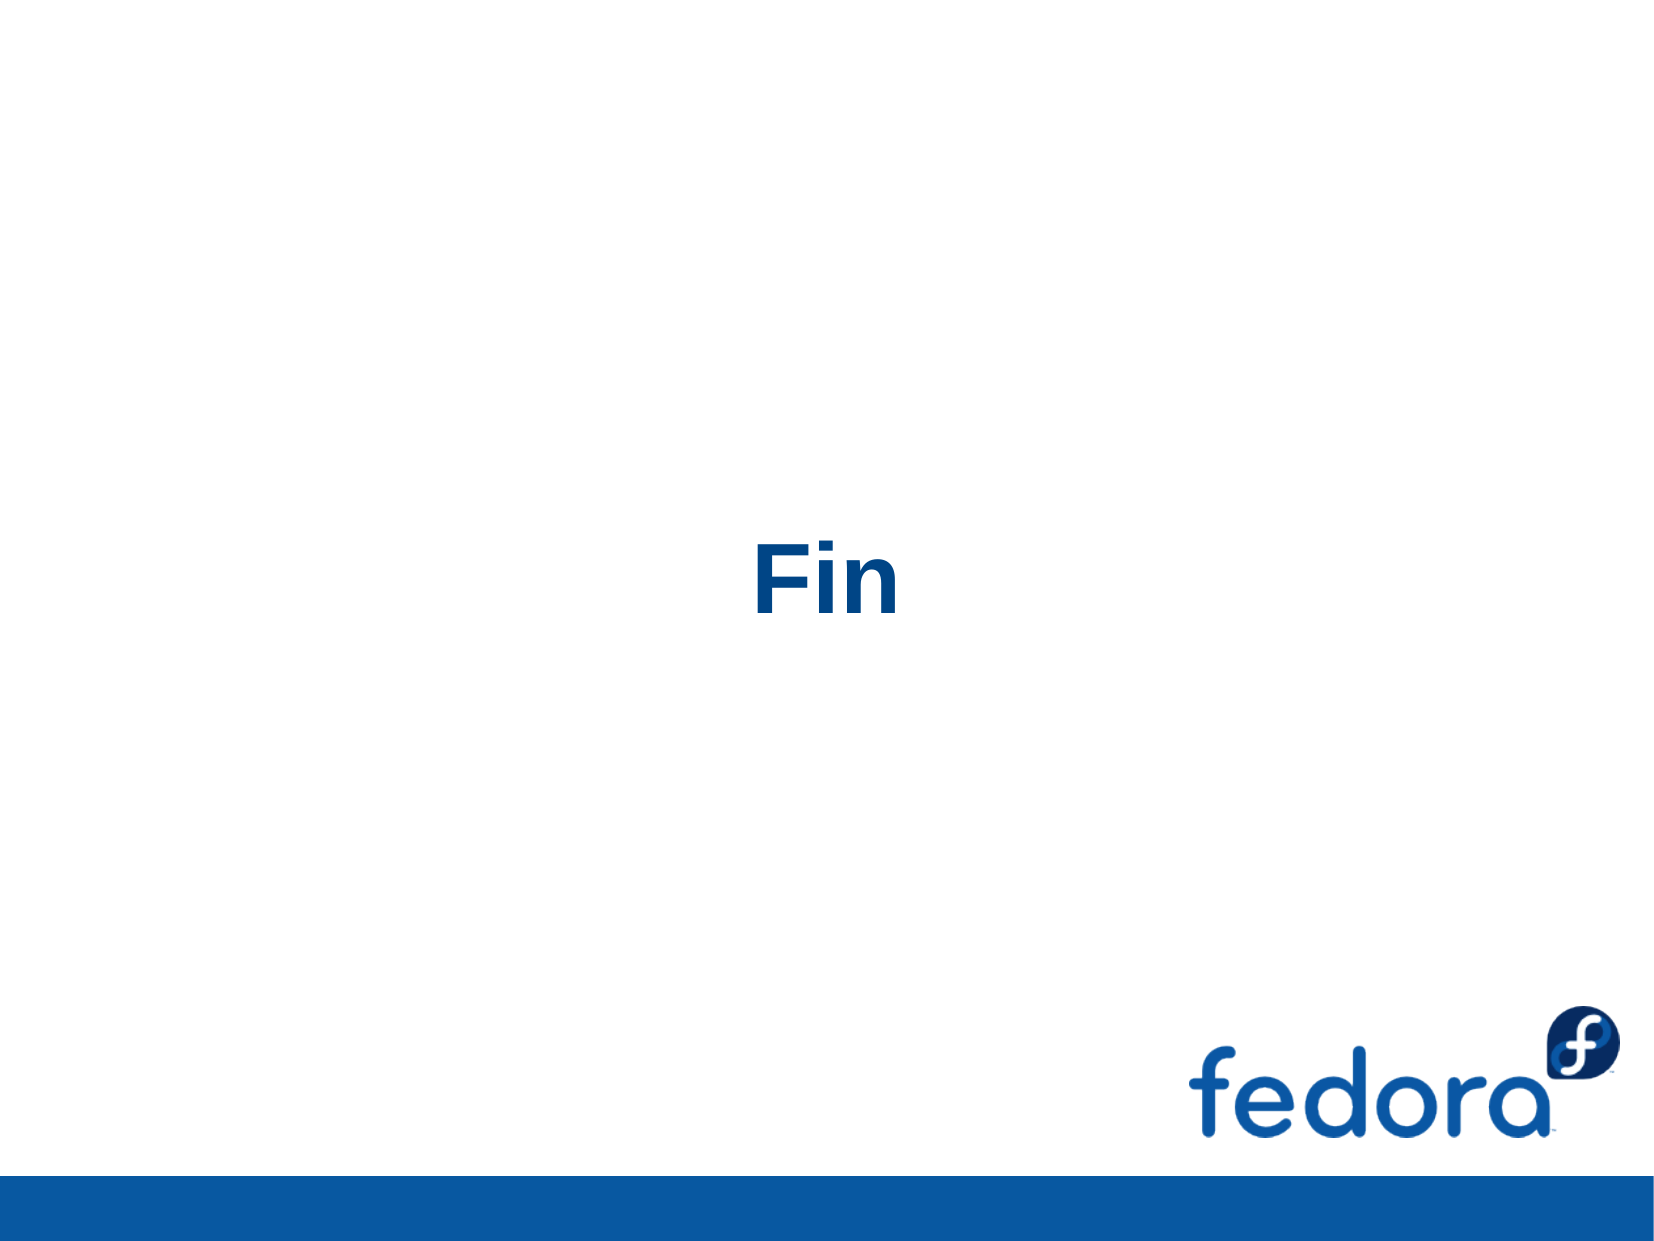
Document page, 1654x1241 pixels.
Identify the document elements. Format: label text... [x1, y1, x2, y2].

picture [0, 1176, 1654, 1241]
picture [1189, 1006, 1620, 1138]
title Fin [82, 56, 1571, 1102]
